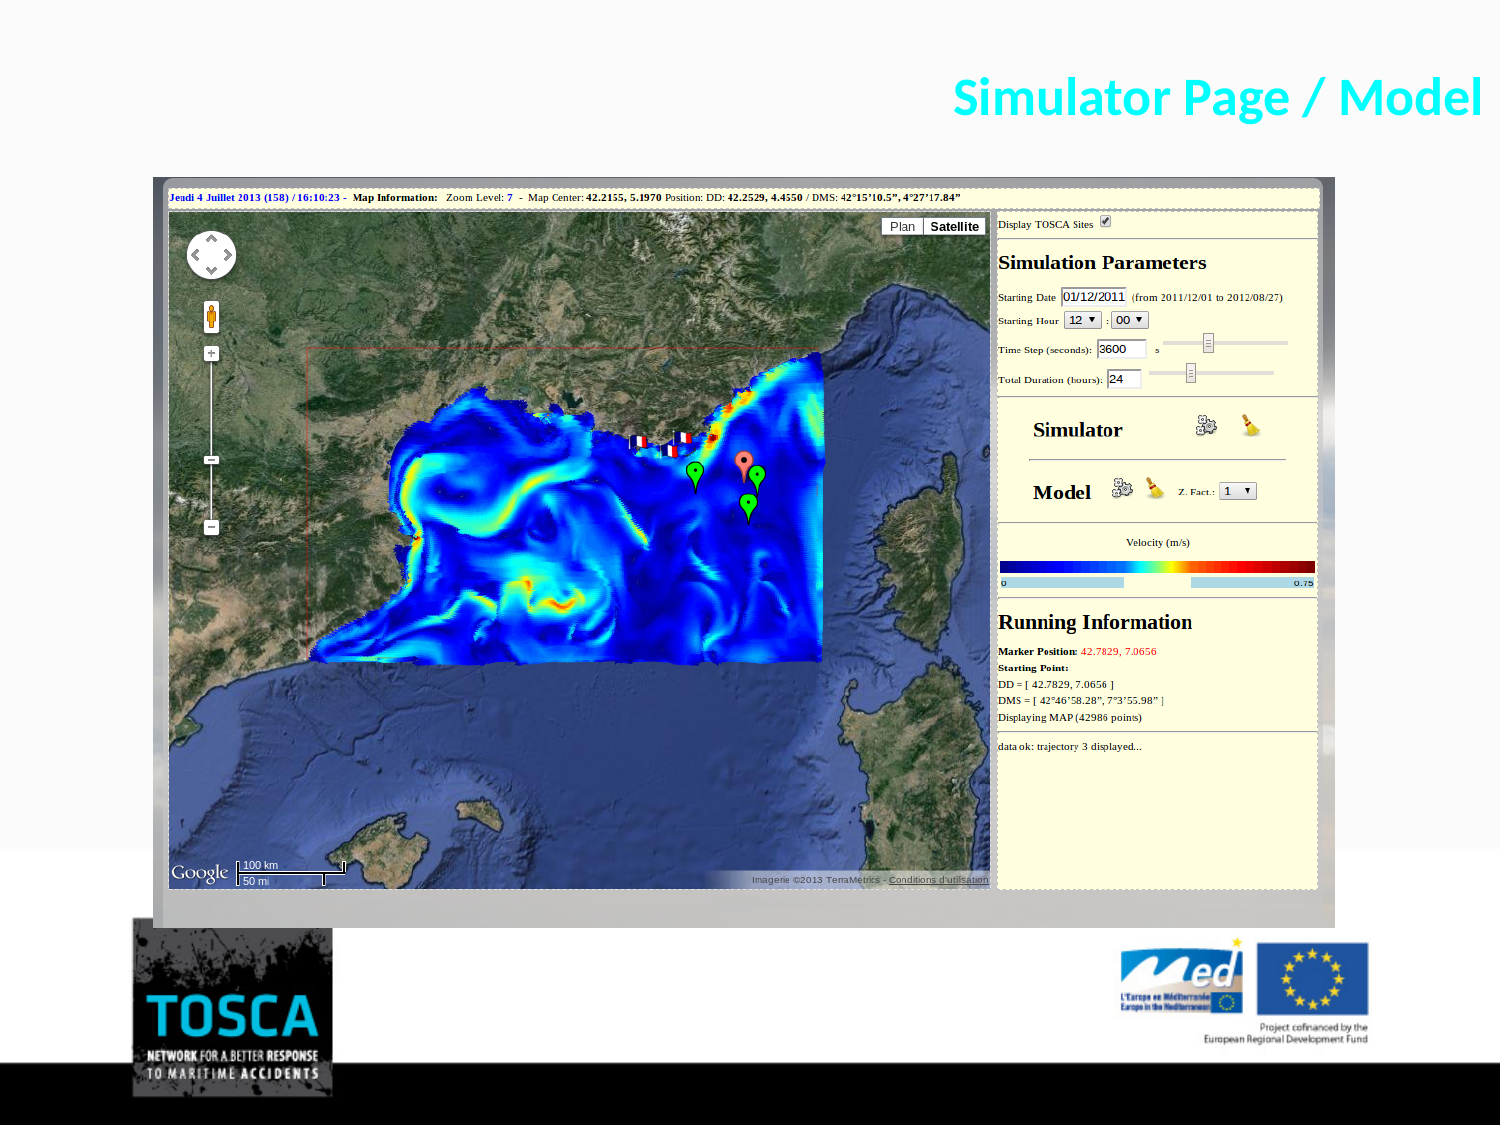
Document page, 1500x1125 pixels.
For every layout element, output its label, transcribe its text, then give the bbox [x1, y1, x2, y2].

picture [0, 0, 1500, 1125]
title Simulator Page / Model [194, 0, 1500, 188]
